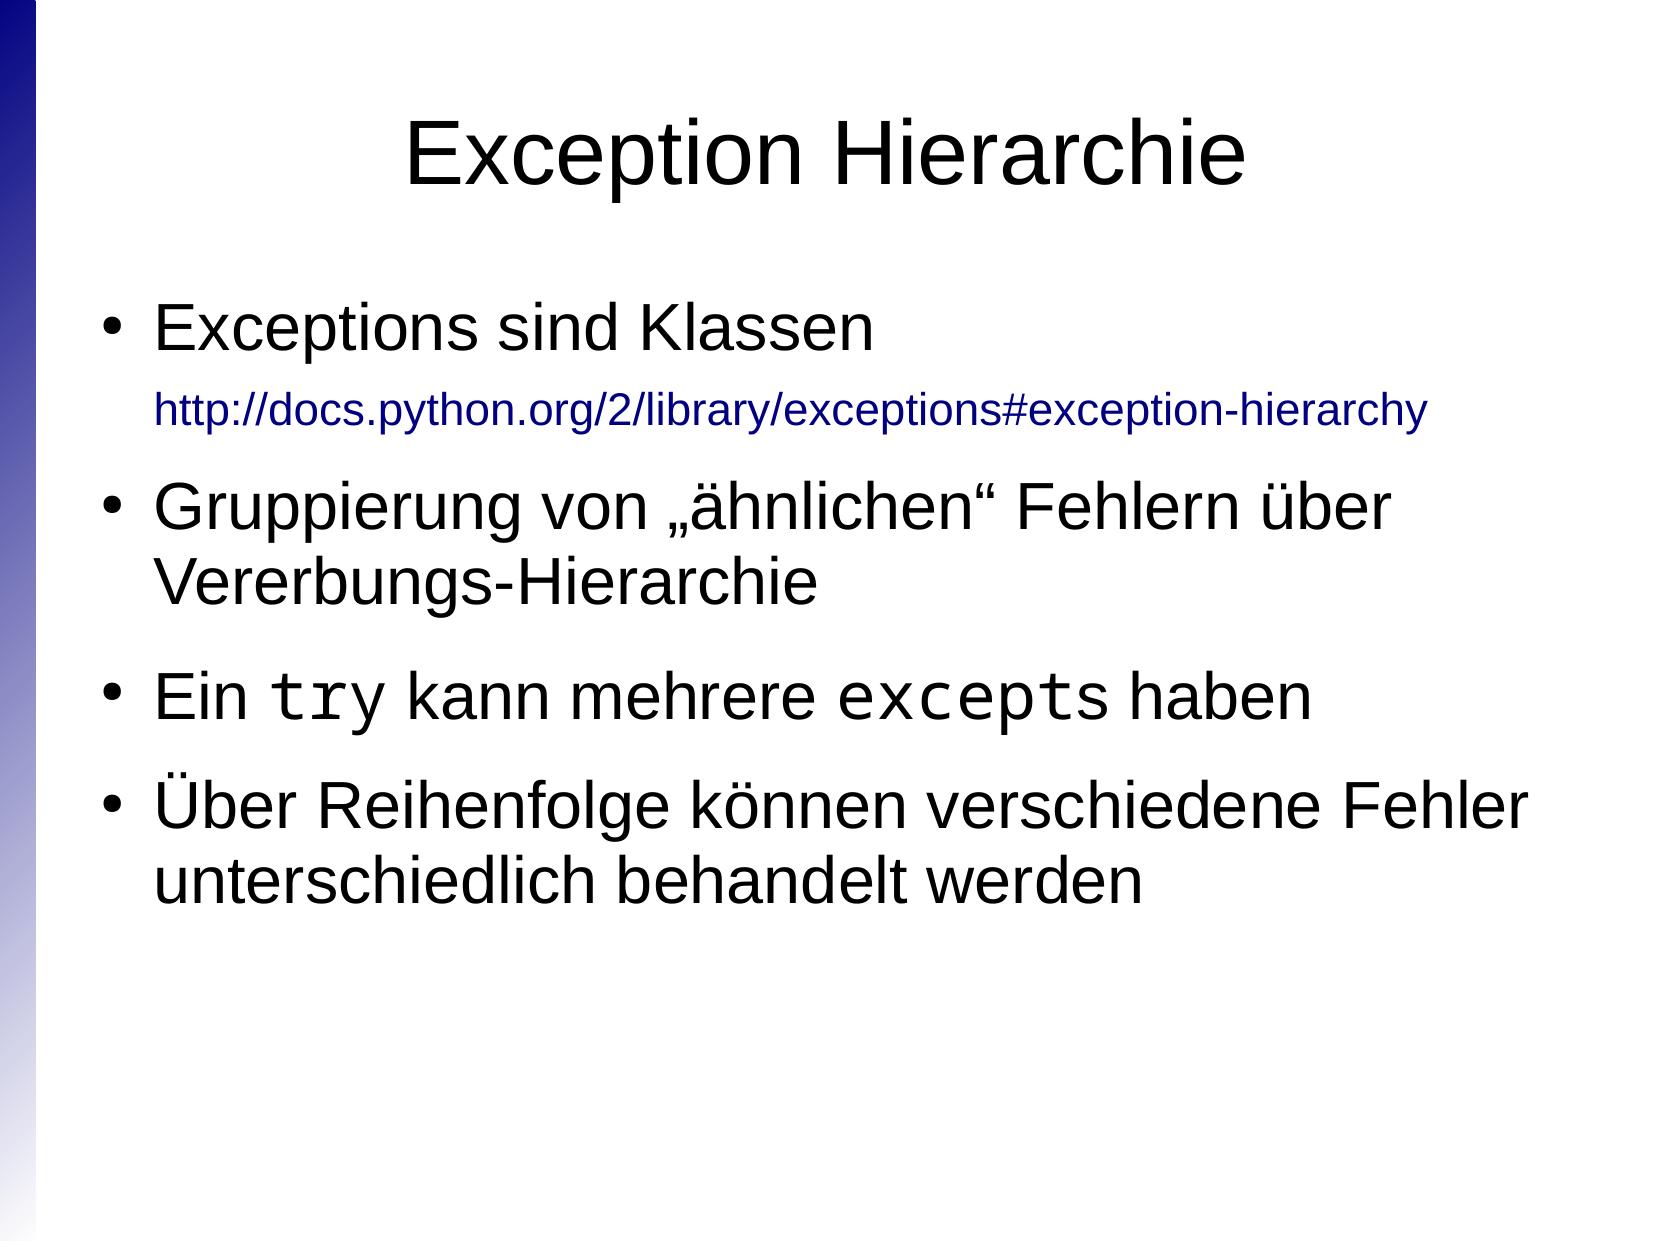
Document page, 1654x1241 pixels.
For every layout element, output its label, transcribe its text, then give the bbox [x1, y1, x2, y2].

title Exception Hierarchie [82, 49, 1571, 257]
list Exceptions sind Klassen http://docs.python.org/2/library/exceptions#exception-hierarchy Gruppierung von „ähnlichen“ Fehlern über Vererbungs-Hierarchie Ein try kann mehrere excepts haben Über Reihenfolge können verschiedene Fehler unterschiedlich behandelt werden [82, 290, 1571, 1109]
